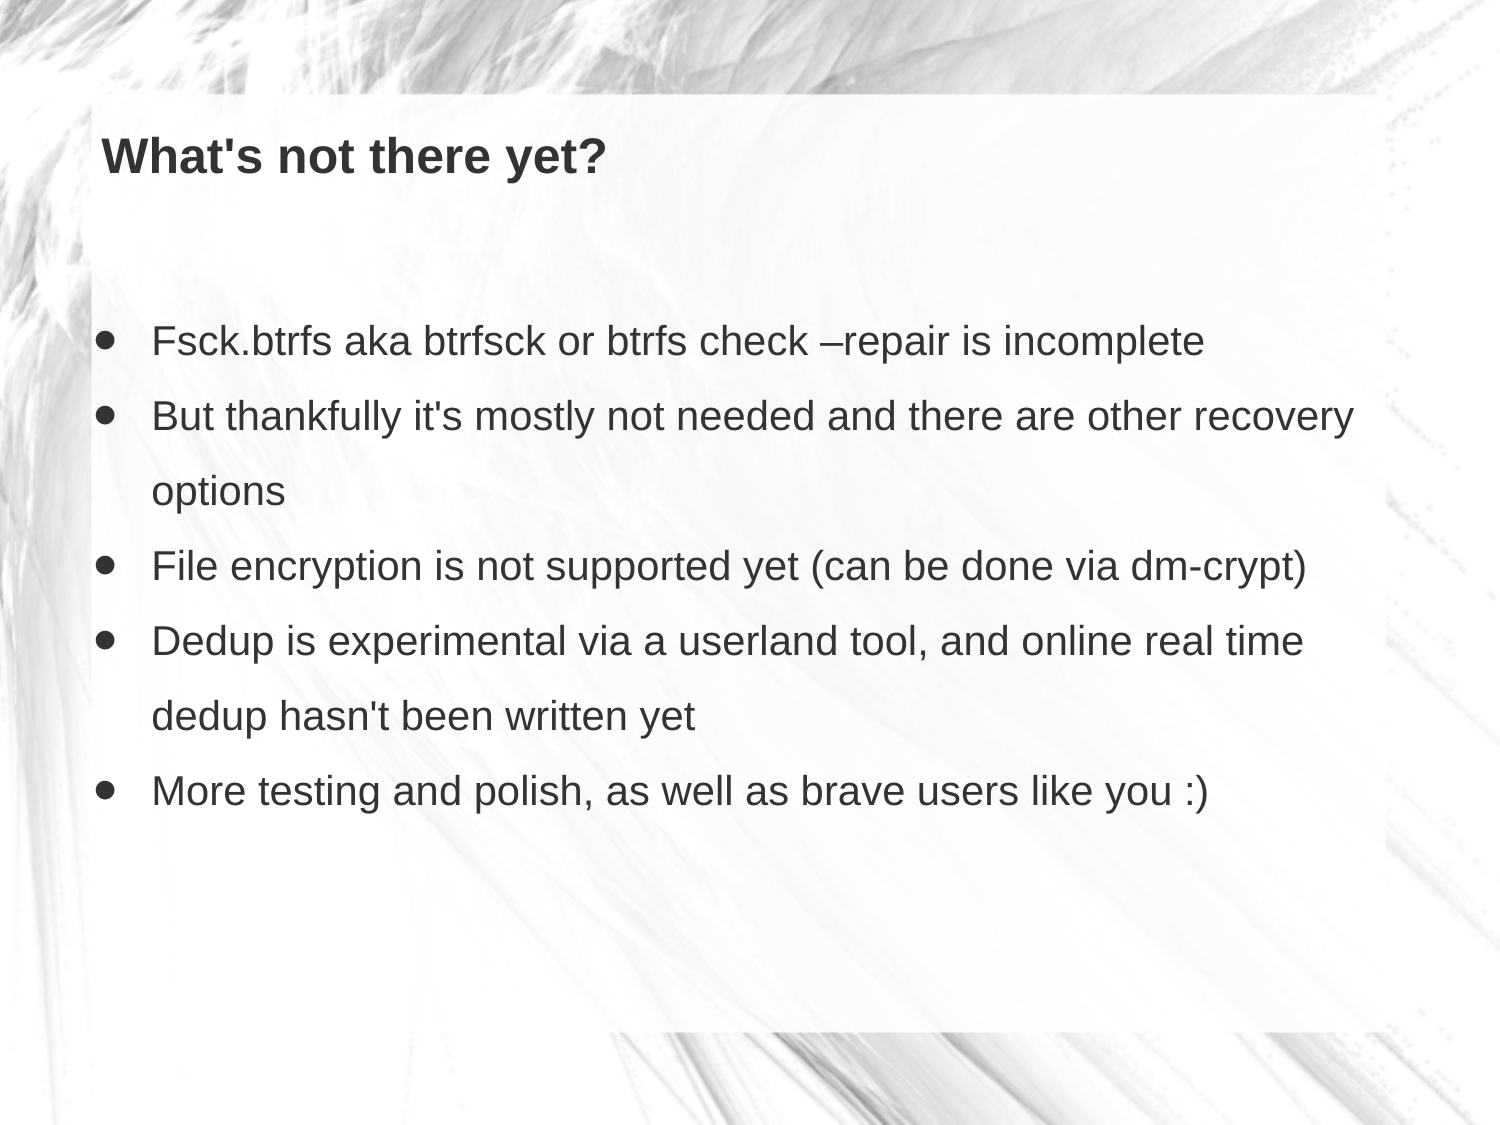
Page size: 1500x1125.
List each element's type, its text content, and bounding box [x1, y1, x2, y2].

list Fsck.btrfs aka btrfsck or btrfs check –repair is incomplete But thankfully it's mostly not needed and there are other recovery options File encryption is not supported yet (can be done via dm-crypt) Dedup is experimental via a userland tool, and online real time dedup hasn't been written yet More testing and polish, as well as brave users like you :) [61, 274, 1412, 1025]
picture [0, 0, 1500, 1125]
title What's not there yet? [61, 108, 1412, 251]
